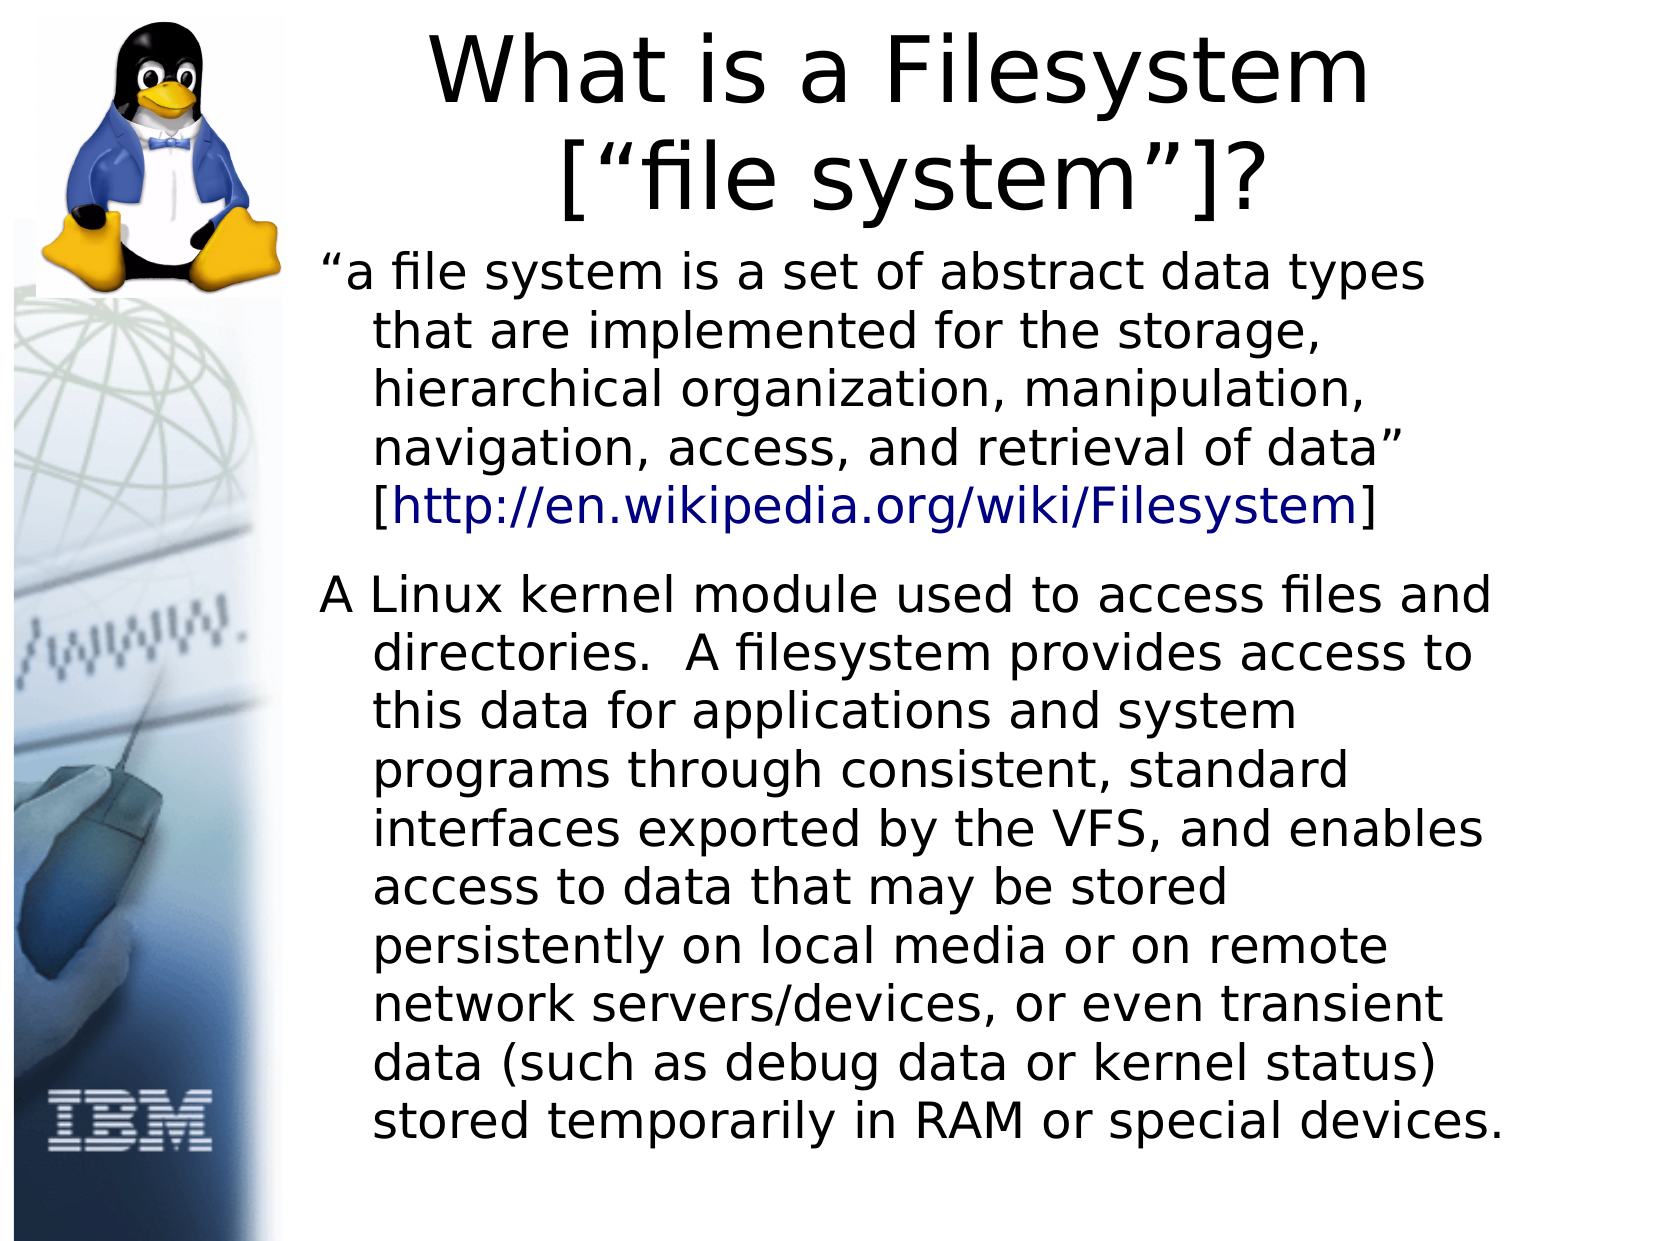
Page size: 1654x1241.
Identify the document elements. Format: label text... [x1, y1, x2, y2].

title What is a Filesystem [“file system”]? [301, 17, 1528, 231]
list “a file system is a set of abstract data types that are implemented for the storage, hierarchical organization, manipulation, navigation, access, and retrieval of data” [http://en.wikipedia.org/wiki/Filesystem] A Linux kernel module used to access files and directories. A filesystem provides access to this data for applications and system programs through consistent, standard interfaces exported by the VFS, and enables access to data that may be stored persistently on local media or on remote network servers/devices, or even transient data (such as debug data or kernel status) stored temporarily in RAM or special devices. [301, 243, 1520, 1182]
